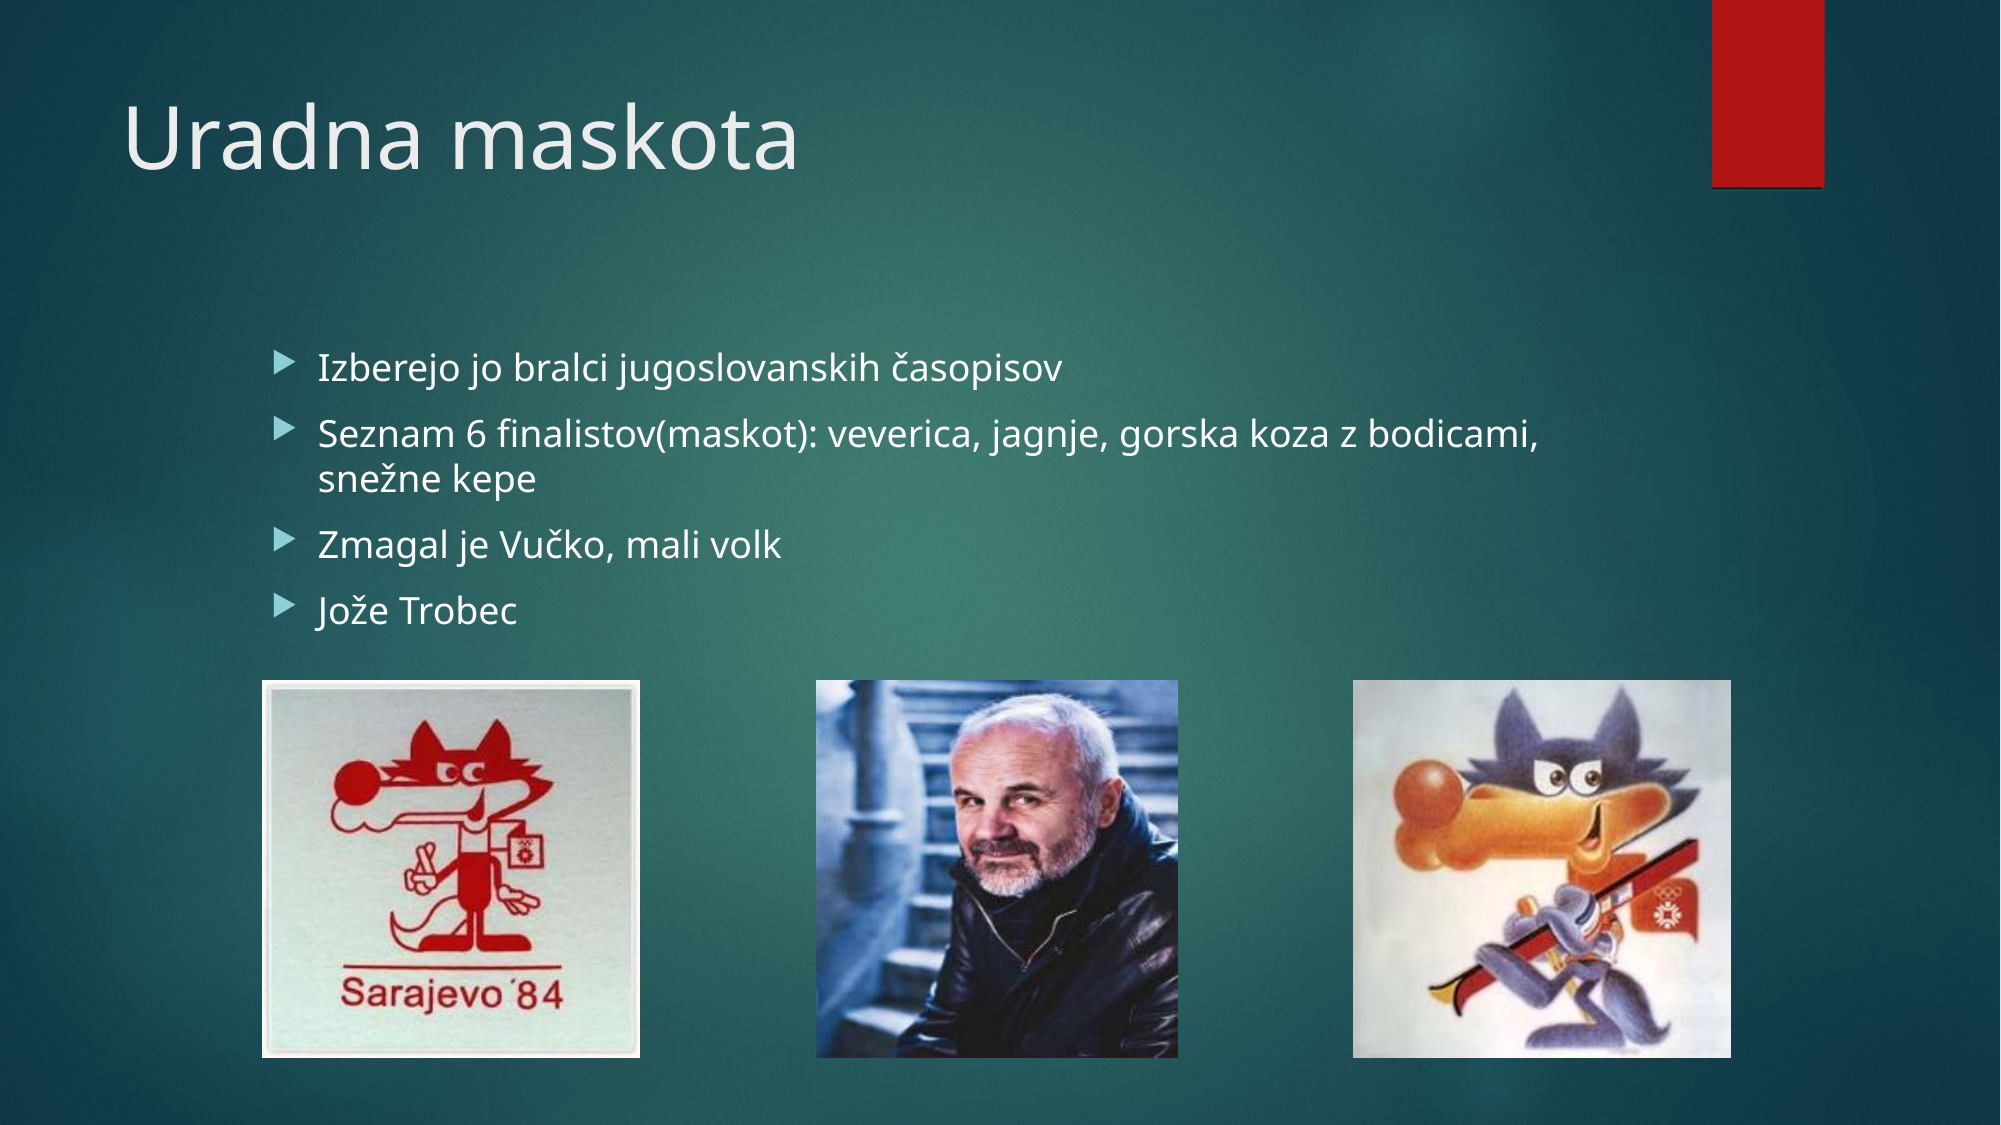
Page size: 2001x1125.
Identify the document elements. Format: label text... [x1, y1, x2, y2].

title Uradna maskota [106, 74, 1649, 304]
list Izberejo jo bralci jugoslovanskih časopisov Seznam 6 finalistov(maskot): veverica, jagnje, gorska koza z bodicami, snežne kepe Zmagal je Vučko, mali volk Jože Trobec [181, 336, 1649, 1025]
picture [0, 0, 2001, 1125]
